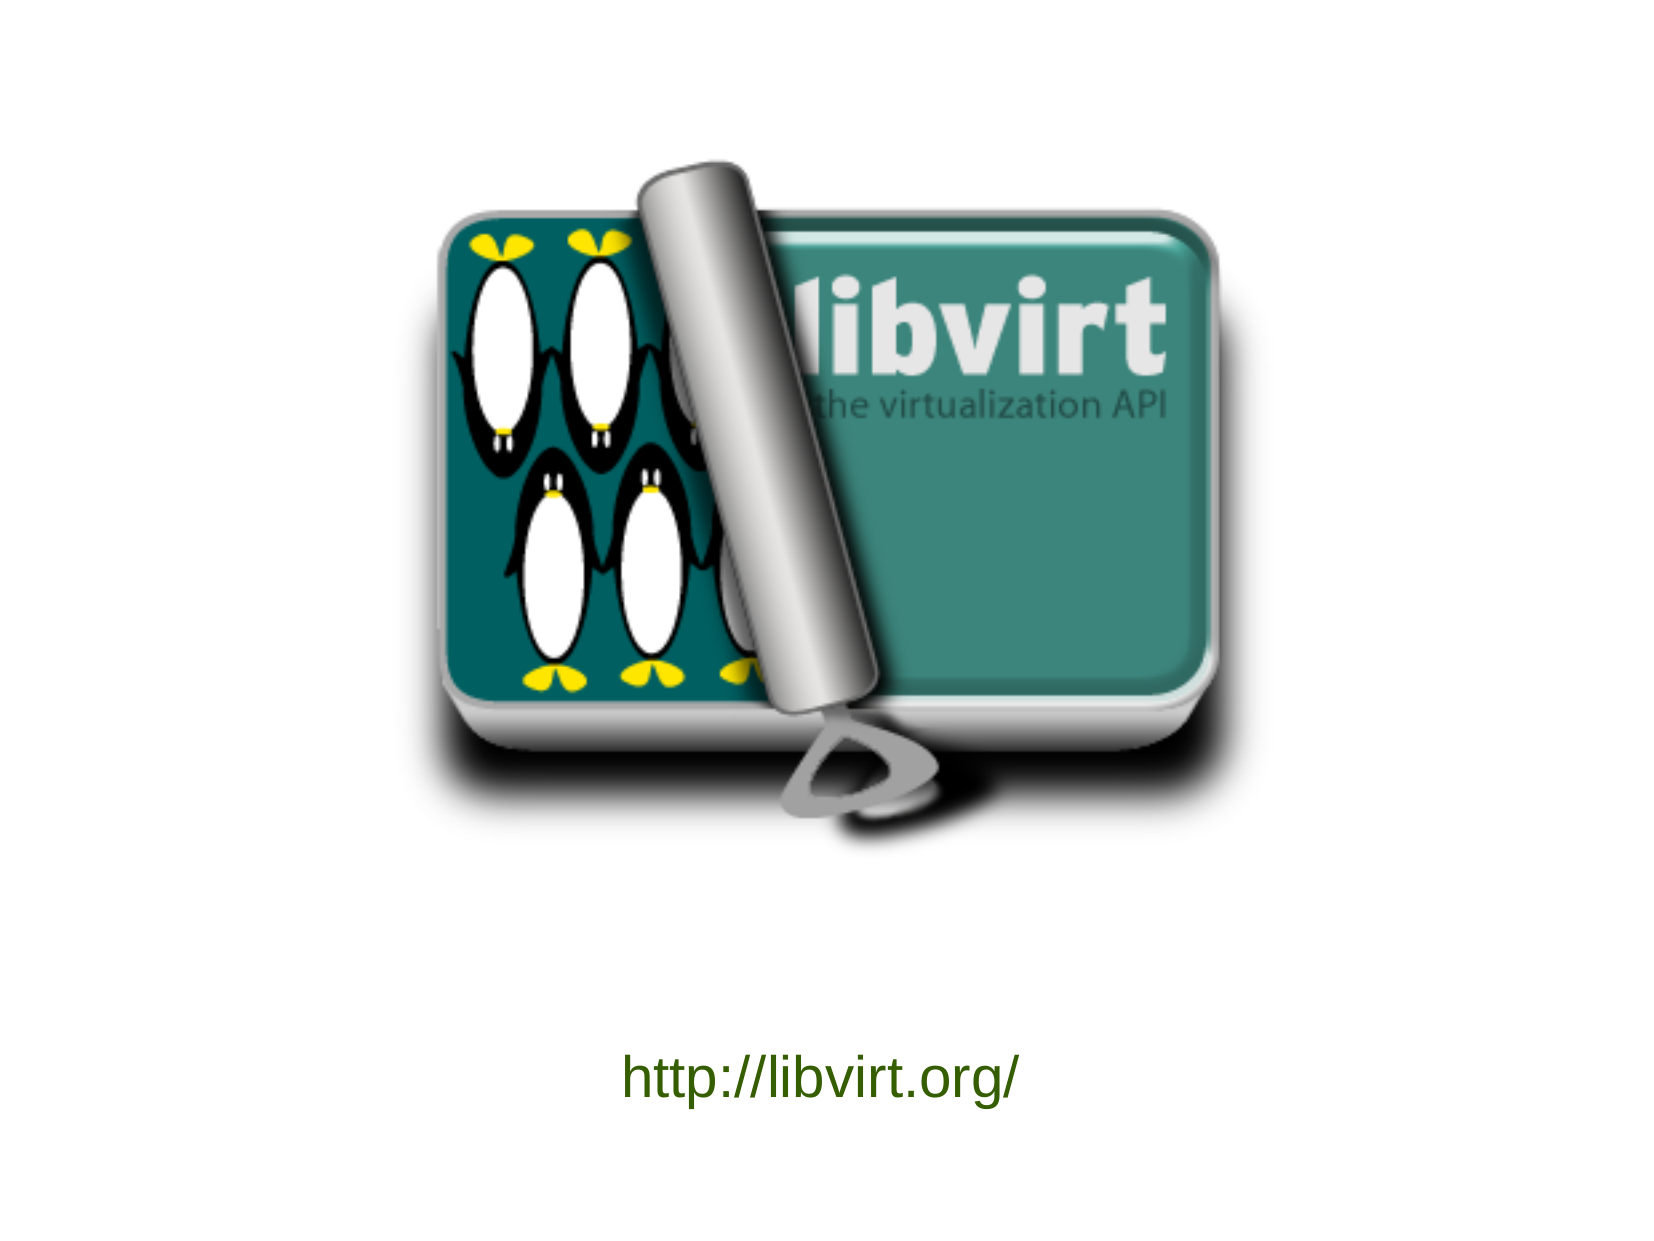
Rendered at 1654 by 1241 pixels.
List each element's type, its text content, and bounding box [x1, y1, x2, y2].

title http://libvirt.org/ [76, 974, 1565, 1182]
picture [382, 147, 1300, 883]
